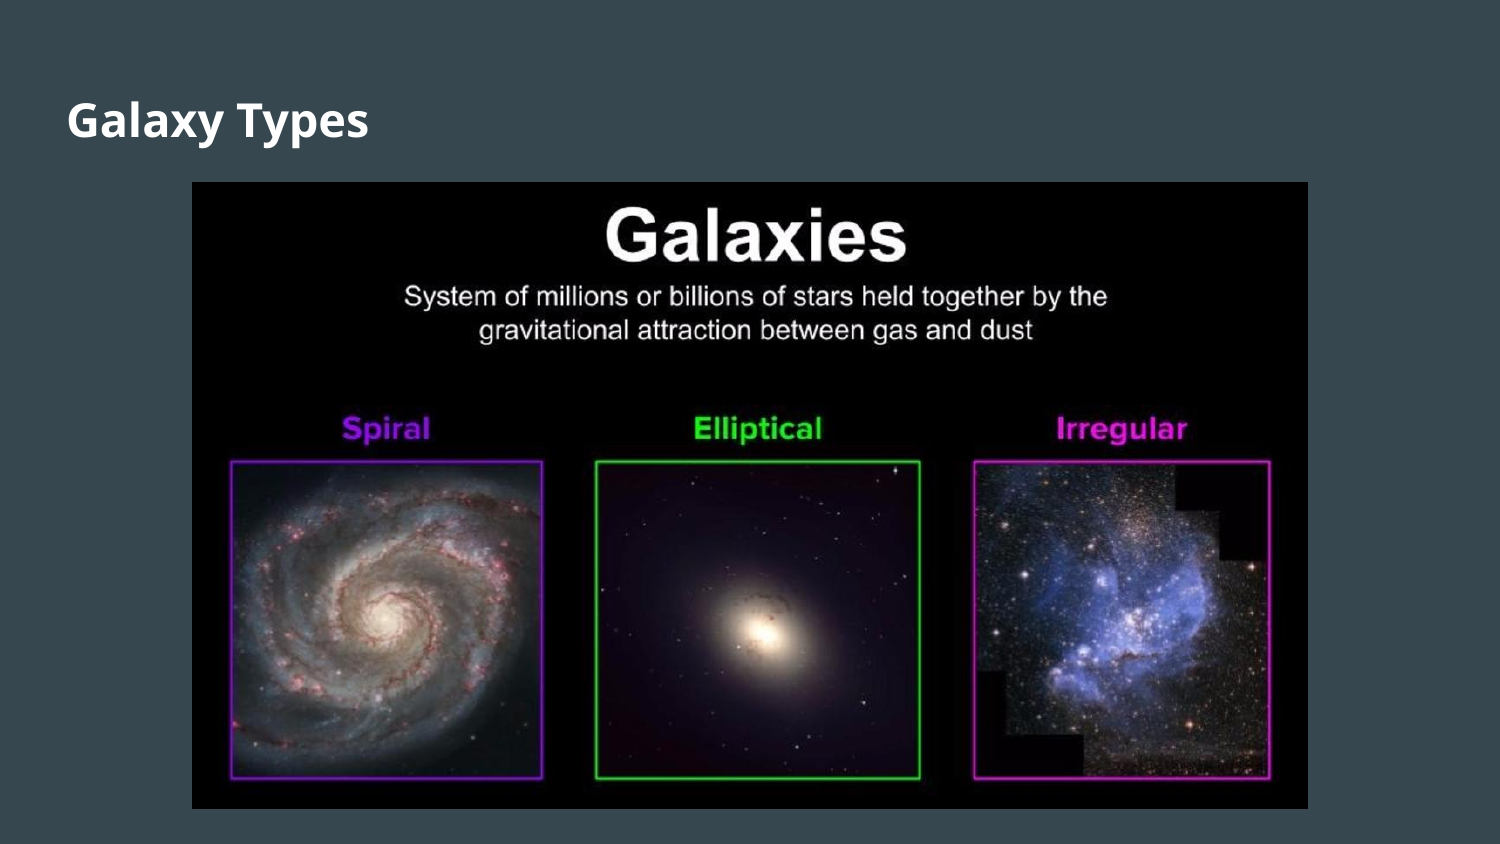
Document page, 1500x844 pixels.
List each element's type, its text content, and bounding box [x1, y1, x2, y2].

title Galaxy Types [51, 72, 1449, 167]
picture [192, 182, 1308, 809]
